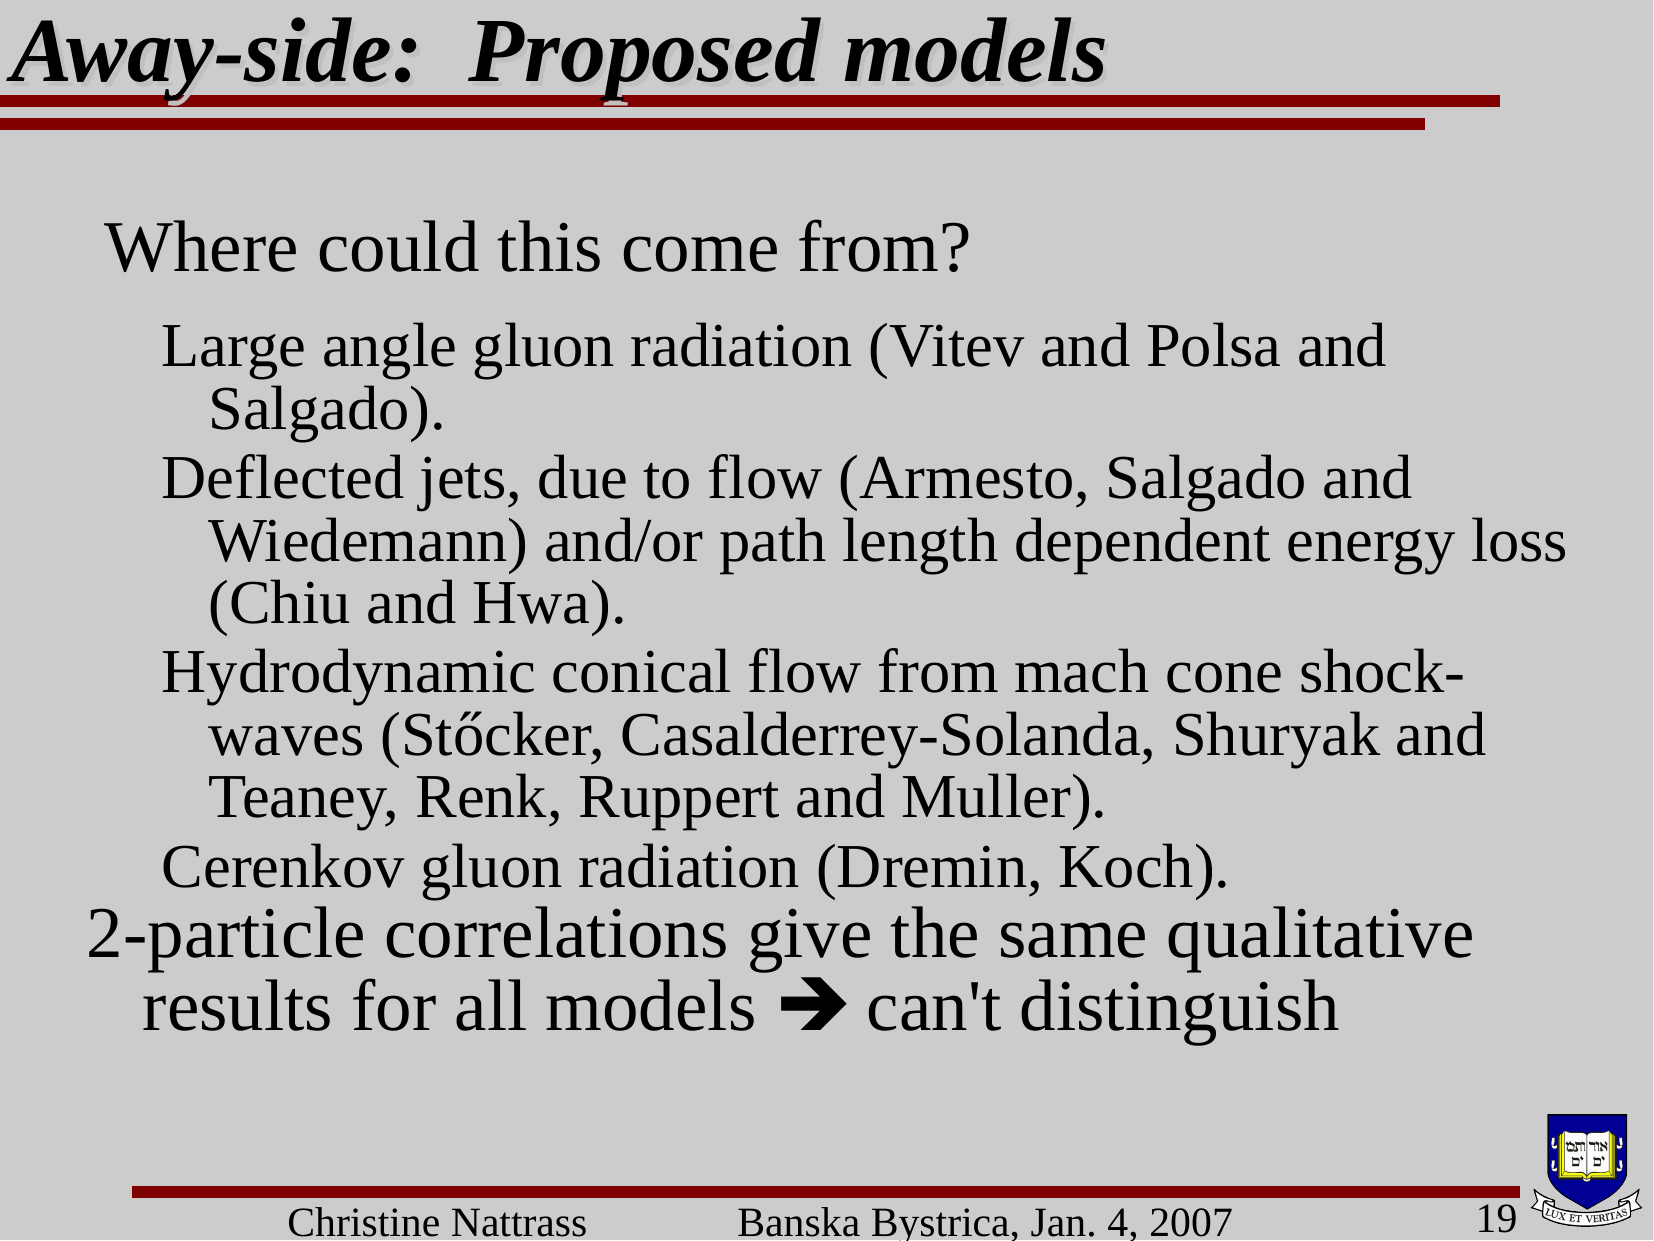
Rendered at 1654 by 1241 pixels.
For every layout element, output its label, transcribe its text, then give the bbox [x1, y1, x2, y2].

picture [1530, 1114, 1643, 1227]
list Where could this come from? Large angle gluon radiation (Vitev and Polsa and Salgado). Deflected jets, due to flow (Armesto, Salgado and Wiedemann) and/or path length dependent energy loss (Chiu and Hwa). Hydrodynamic conical flow from mach cone shock-waves (Stőcker, Casalderrey-Solanda, Shuryak and Teaney, Renk, Ruppert and Muller). Cerenkov gluon radiation (Dremin, Koch). 2-particle correlations give the same qualitative results for all models  can't distinguish [86, 206, 1576, 1046]
title Away-side: Proposed models [11, 0, 1512, 102]
